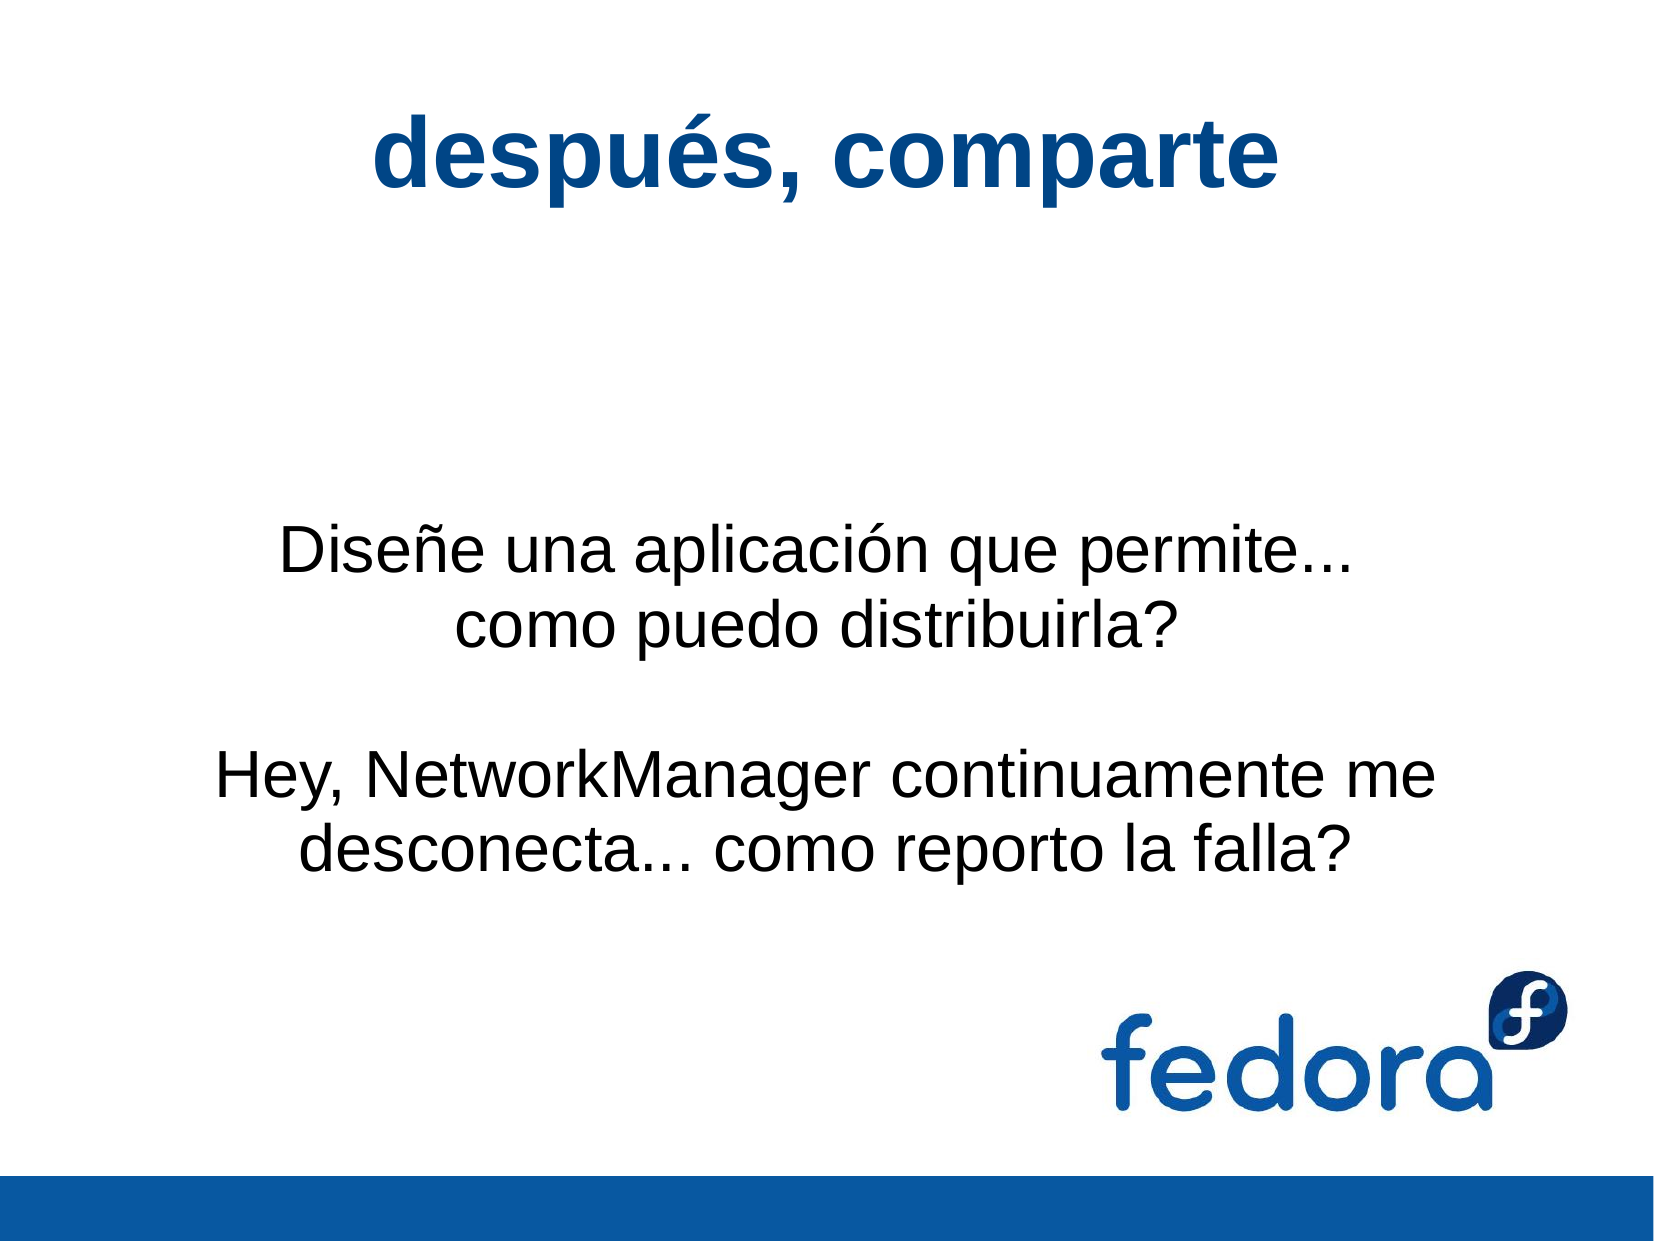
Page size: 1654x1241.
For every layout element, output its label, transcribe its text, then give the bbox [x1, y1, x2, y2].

subtitle Diseñe una aplicación que permite... como puedo distribuirla? Hey, NetworkManager continuamente me desconecta... como reporto la falla? [82, 297, 1571, 1102]
picture [1087, 958, 1576, 1125]
title después, comparte [82, 56, 1571, 250]
picture [0, 1176, 1654, 1241]
